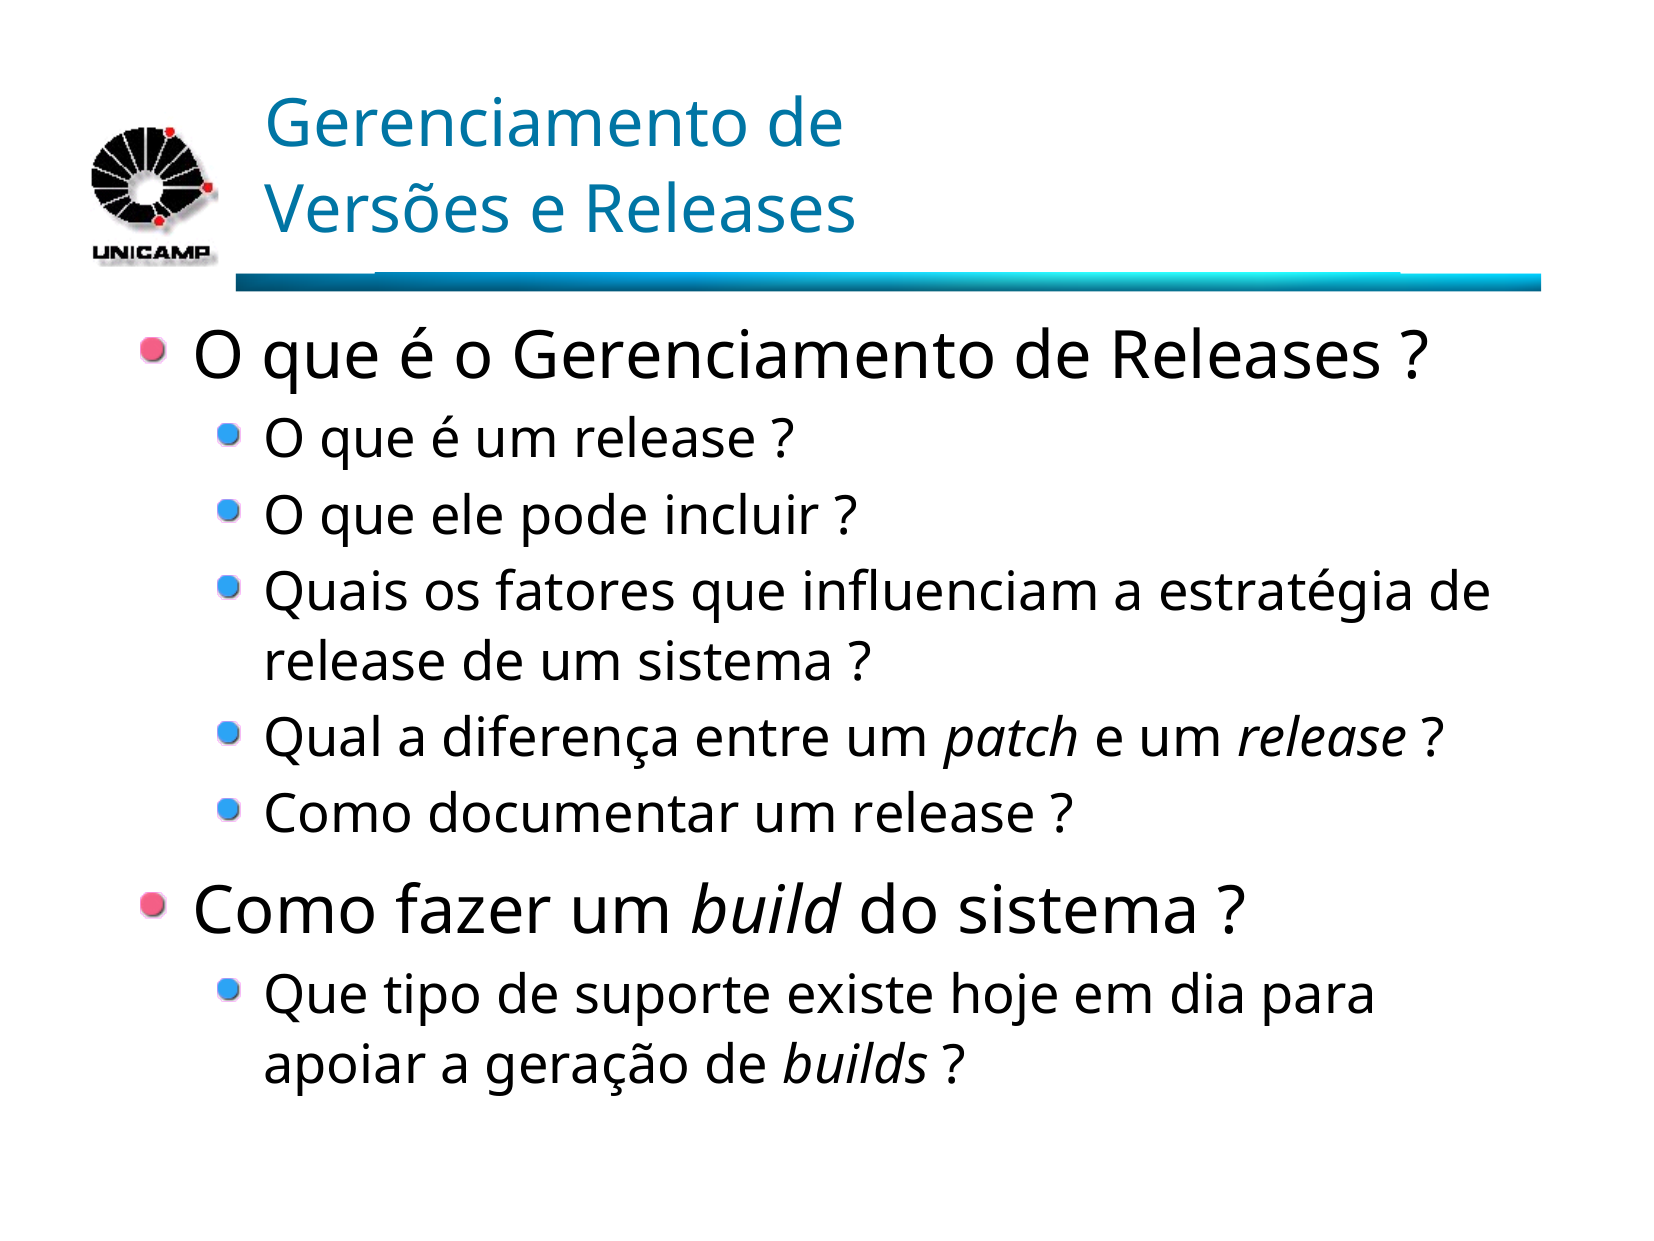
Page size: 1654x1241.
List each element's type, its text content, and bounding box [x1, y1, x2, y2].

picture [125, 272, 1654, 295]
title Gerenciamento de Versões e Releases [264, 57, 1534, 250]
list O que é o Gerenciamento de Releases ? O que é um release ? O que ele pode incluir ? Quais os fatores que influenciam a estratégia de release de um sistema ? Qual a diferença entre um patch e um release ? Como documentar um release ? Como fazer um build do sistema ? Que tipo de suporte existe hoje em dia para apoiar a geração de builds ? [121, 309, 1534, 1167]
